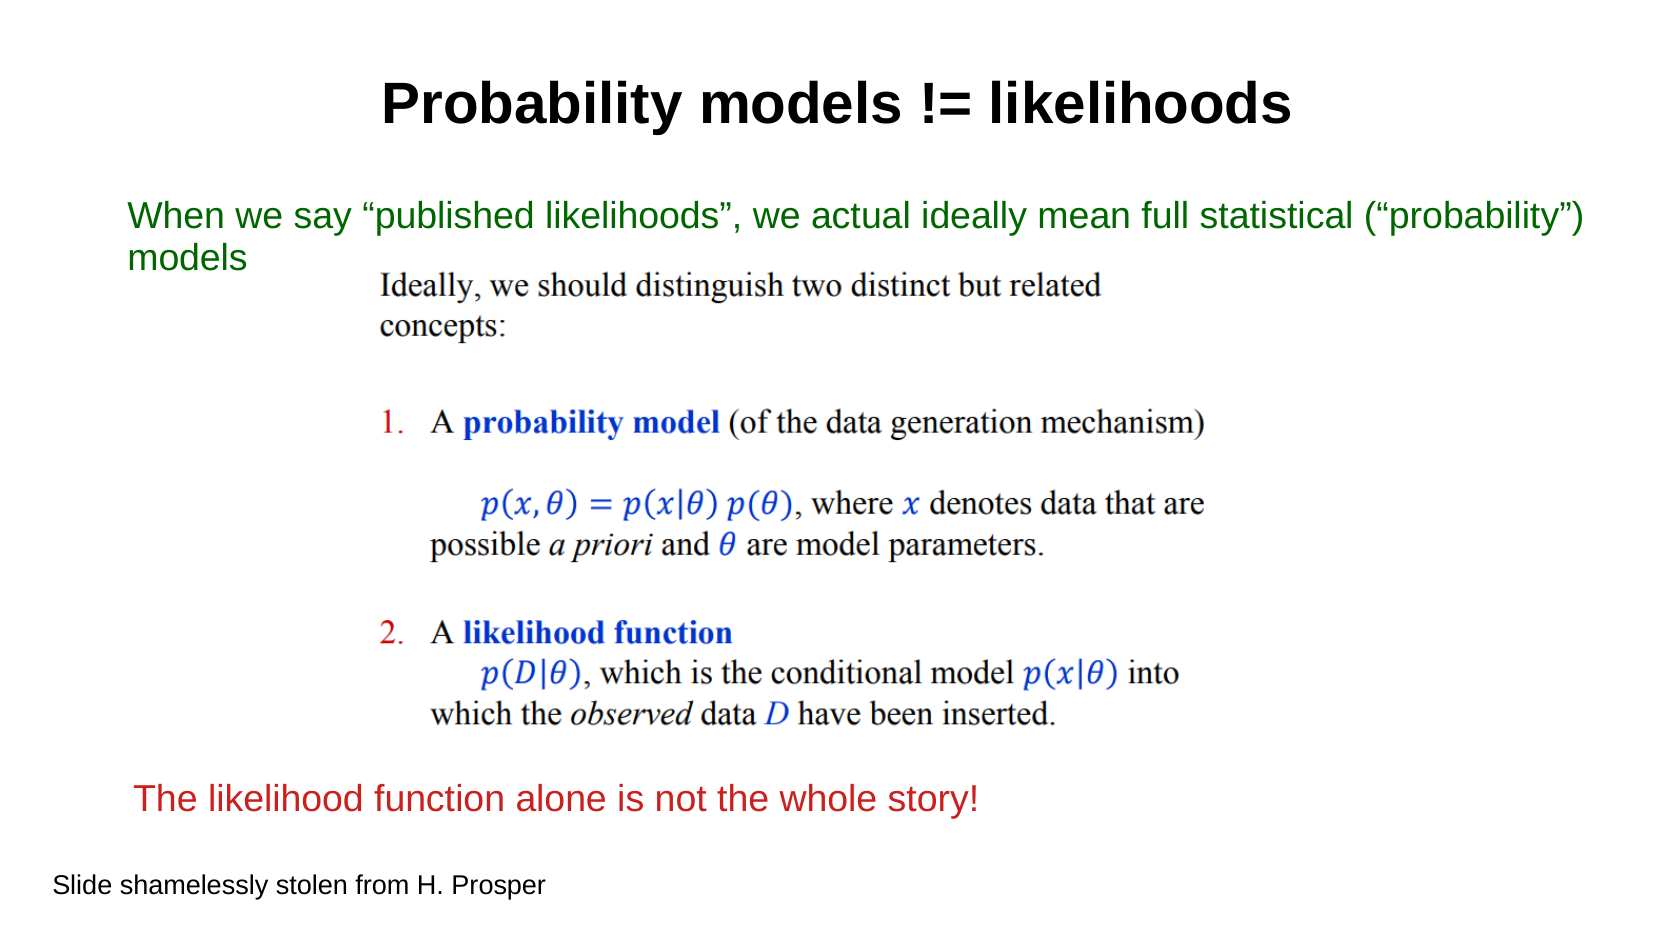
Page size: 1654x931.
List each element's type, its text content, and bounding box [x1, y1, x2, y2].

text_box Slide shamelessly stolen from H. Prosper [37, 862, 1126, 908]
text_box The likelihood function alone is not the whole story! [118, 769, 1544, 827]
picture [334, 260, 1228, 757]
text_box When we say “published likelihoods”, we actual ideally mean full statistical (“probability”) models [112, 187, 1613, 287]
text_box Probability models != likelihoods [181, 63, 1495, 144]
